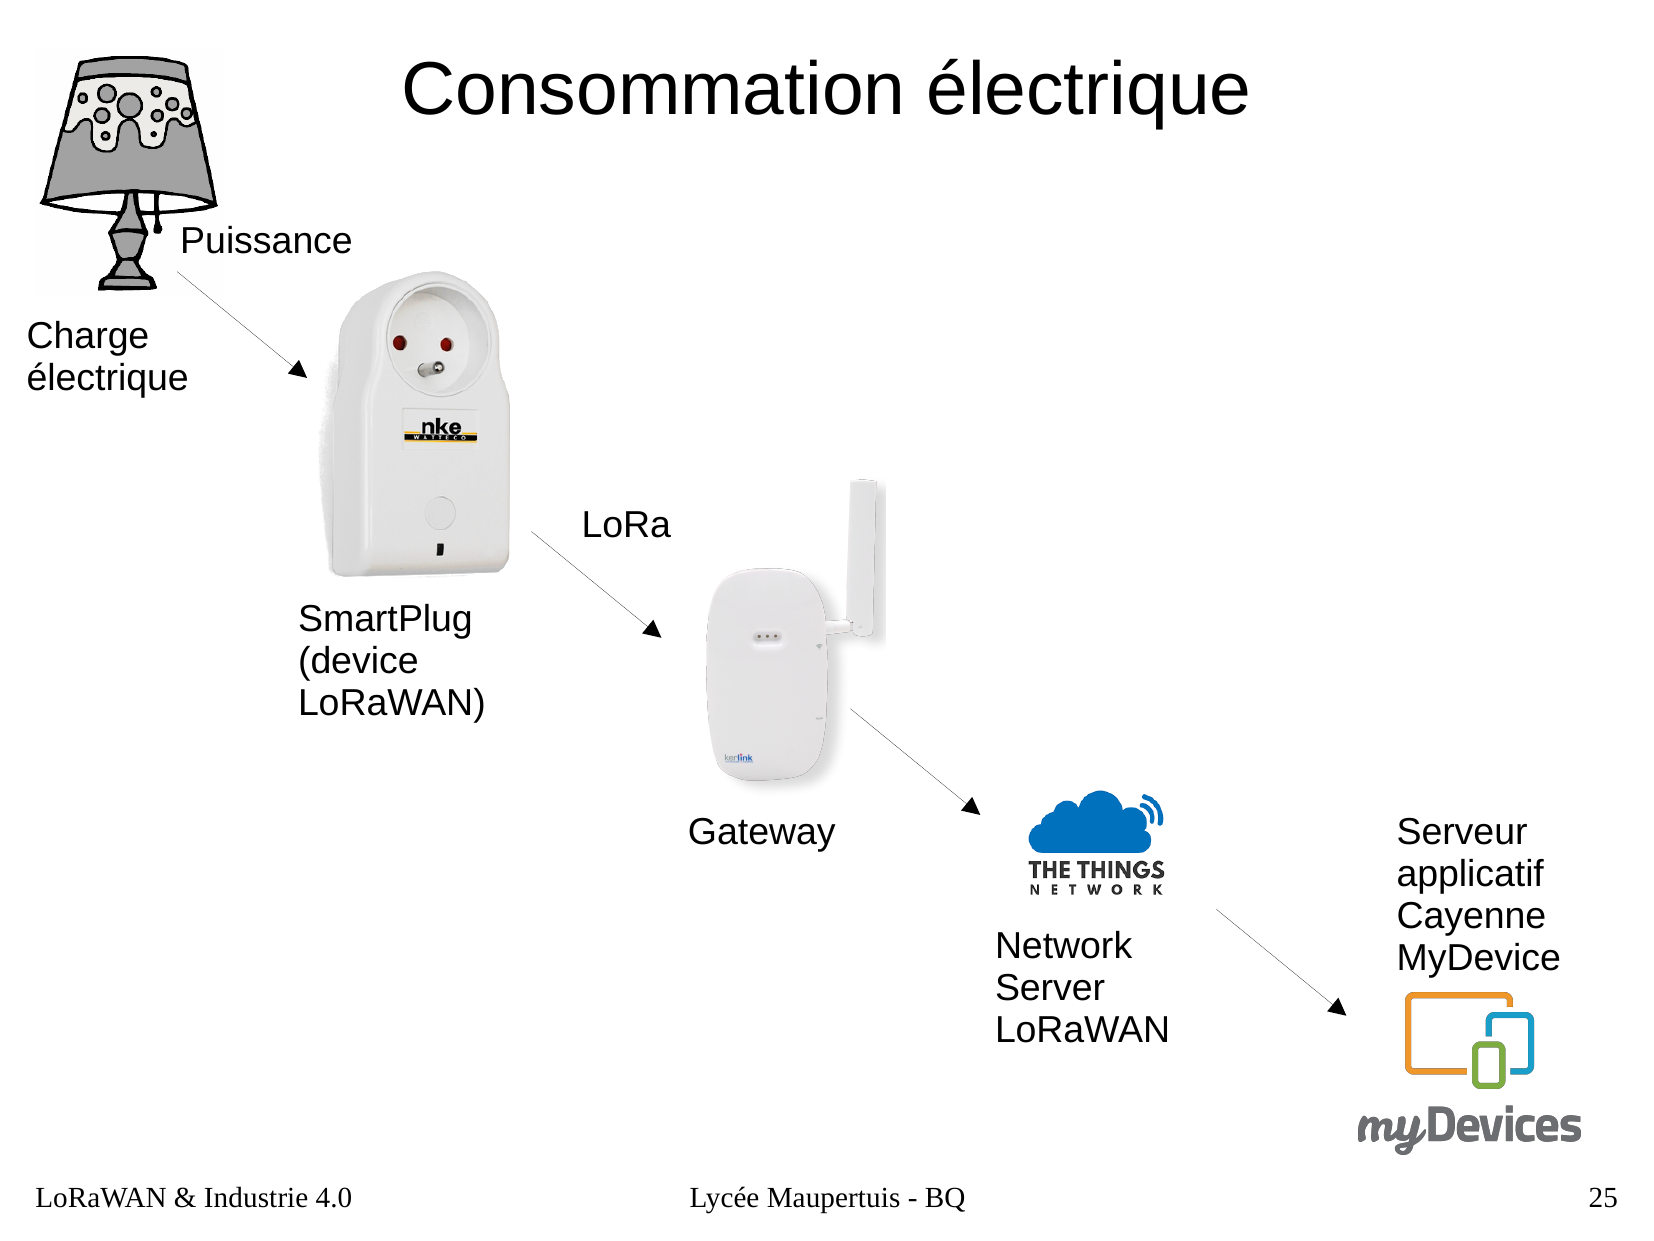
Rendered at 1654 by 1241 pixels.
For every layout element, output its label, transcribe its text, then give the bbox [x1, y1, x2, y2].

text_box Puissance [165, 212, 378, 284]
text_box Gateway [673, 803, 898, 863]
text_box SmartPlug (device LoRaWAN) [283, 590, 508, 732]
picture [696, 448, 886, 803]
title Consommation électrique [35, 35, 1619, 142]
text_box Charge électrique [11, 307, 213, 406]
picture [1007, 755, 1182, 916]
picture [1358, 992, 1581, 1155]
picture [318, 271, 510, 579]
text_box Serveur applicatif Cayenne MyDevice [1381, 803, 1607, 993]
picture [35, 47, 225, 296]
text_box LoRa [566, 496, 697, 567]
picture [194, 284, 225, 296]
text_box Network Server LoRaWAN [980, 916, 1193, 1063]
